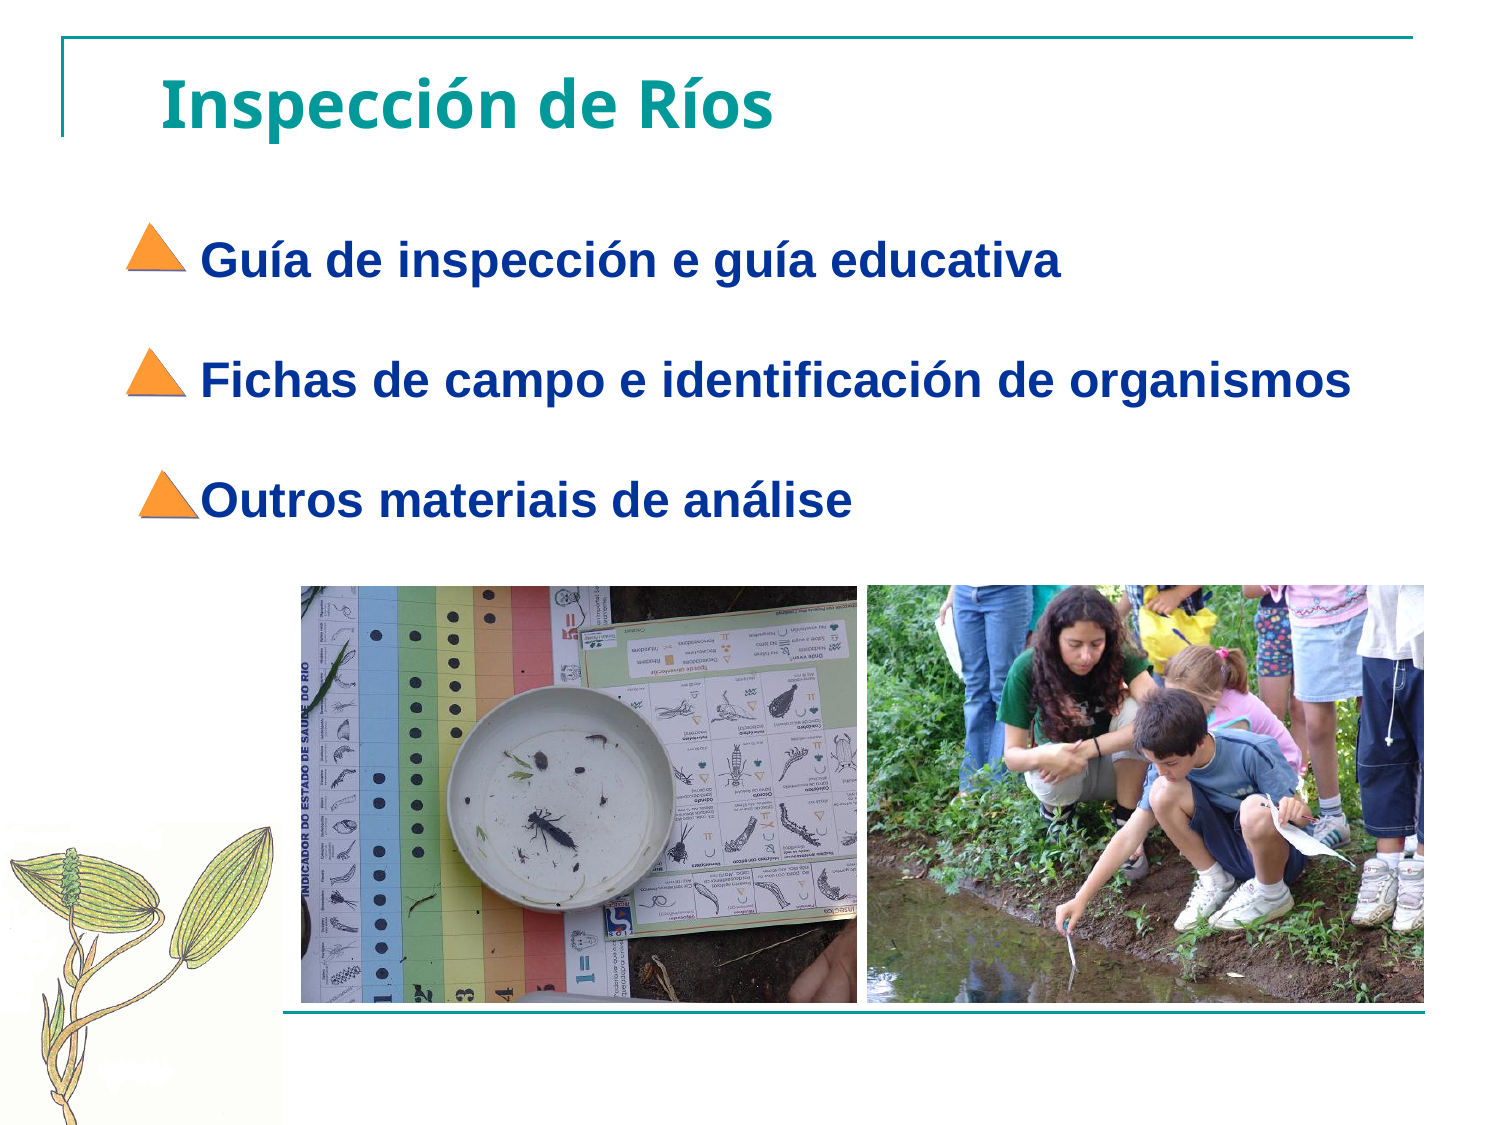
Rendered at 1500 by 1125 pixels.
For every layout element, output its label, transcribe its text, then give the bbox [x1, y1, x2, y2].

text_box Inspección de Ríos [146, 54, 790, 150]
text_box [126, 223, 183, 269]
picture [867, 585, 1424, 1003]
text_box [139, 471, 196, 517]
picture [301, 586, 857, 1003]
text_box [126, 348, 183, 394]
picture [0, 822, 283, 1125]
text_box Guía de inspección e guía educativa Fichas de campo e identificación de organismos Outros materiais de análise [185, 219, 1374, 536]
